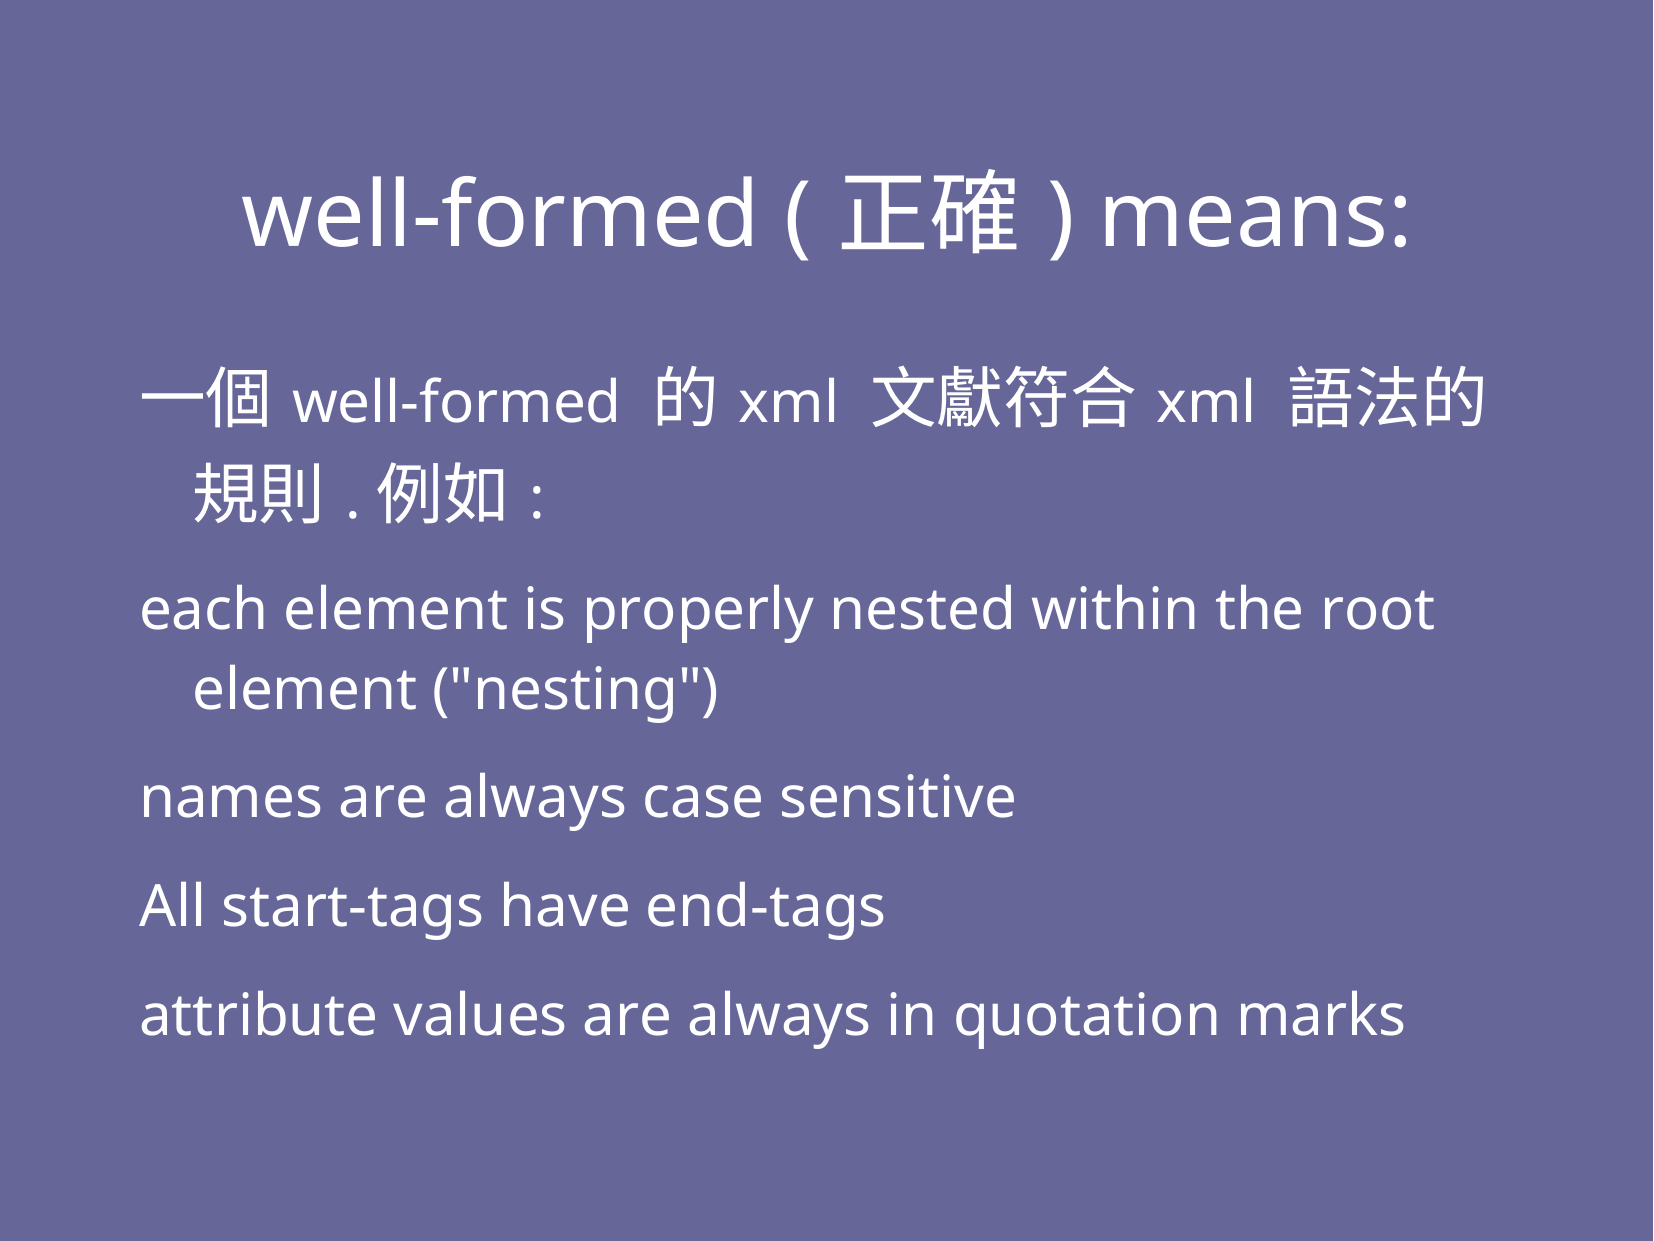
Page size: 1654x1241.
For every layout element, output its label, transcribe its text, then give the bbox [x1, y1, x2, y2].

title well-formed (正確) means: [121, 102, 1534, 311]
list 一個well-formed 的xml 文獻符合xml 語法的規則.例如: each element is properly nested within the root element ("nesting") names are always case sensitive All start-tags have end-tags attribute values are always in quotation marks [121, 344, 1534, 1165]
